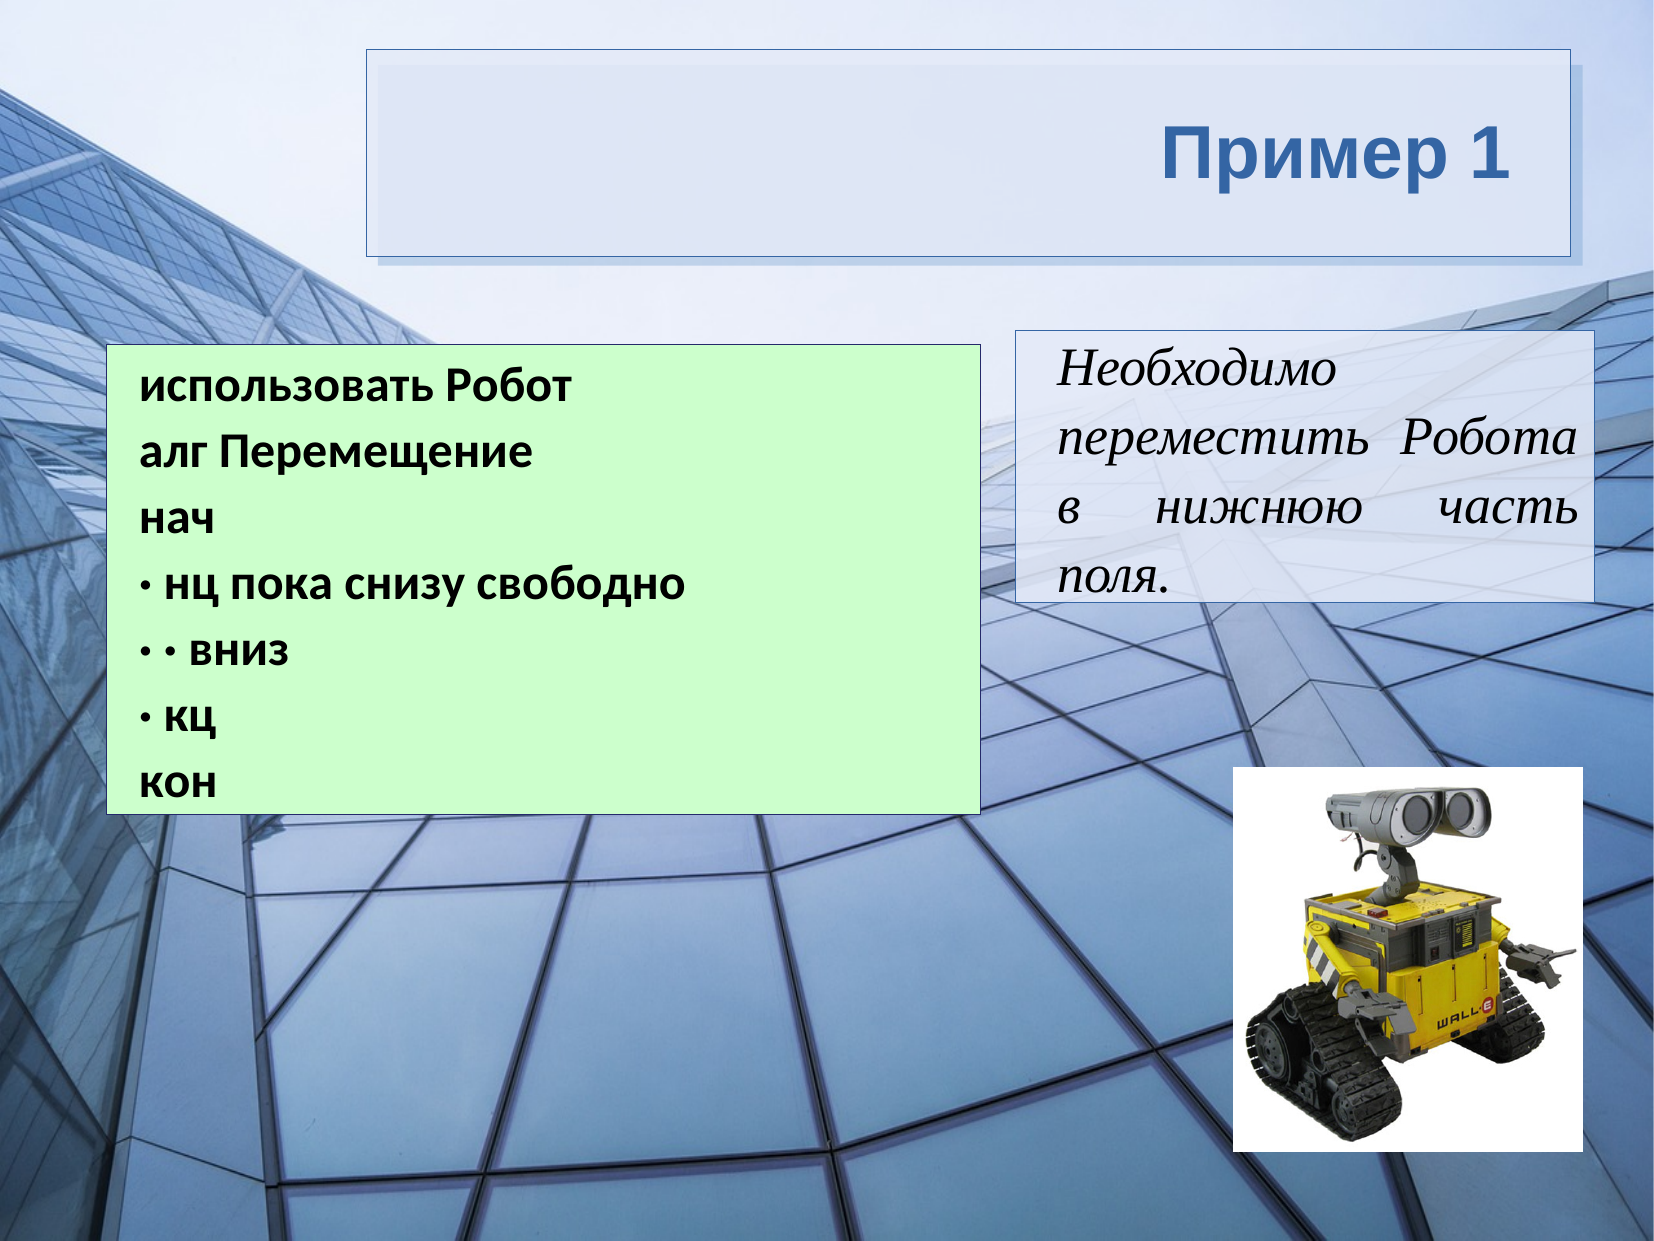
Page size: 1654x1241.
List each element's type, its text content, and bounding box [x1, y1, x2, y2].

text_box использовать Робот алг Перемещение нач · нц пока снизу свободно · · вниз · кц кон [106, 344, 981, 815]
title Пример 1 [366, 49, 1571, 257]
picture [0, 0, 1654, 1241]
text_box [377, 64, 1583, 266]
text_box Необходимо переместить Робота в нижнюю часть поля. [1015, 330, 1595, 603]
